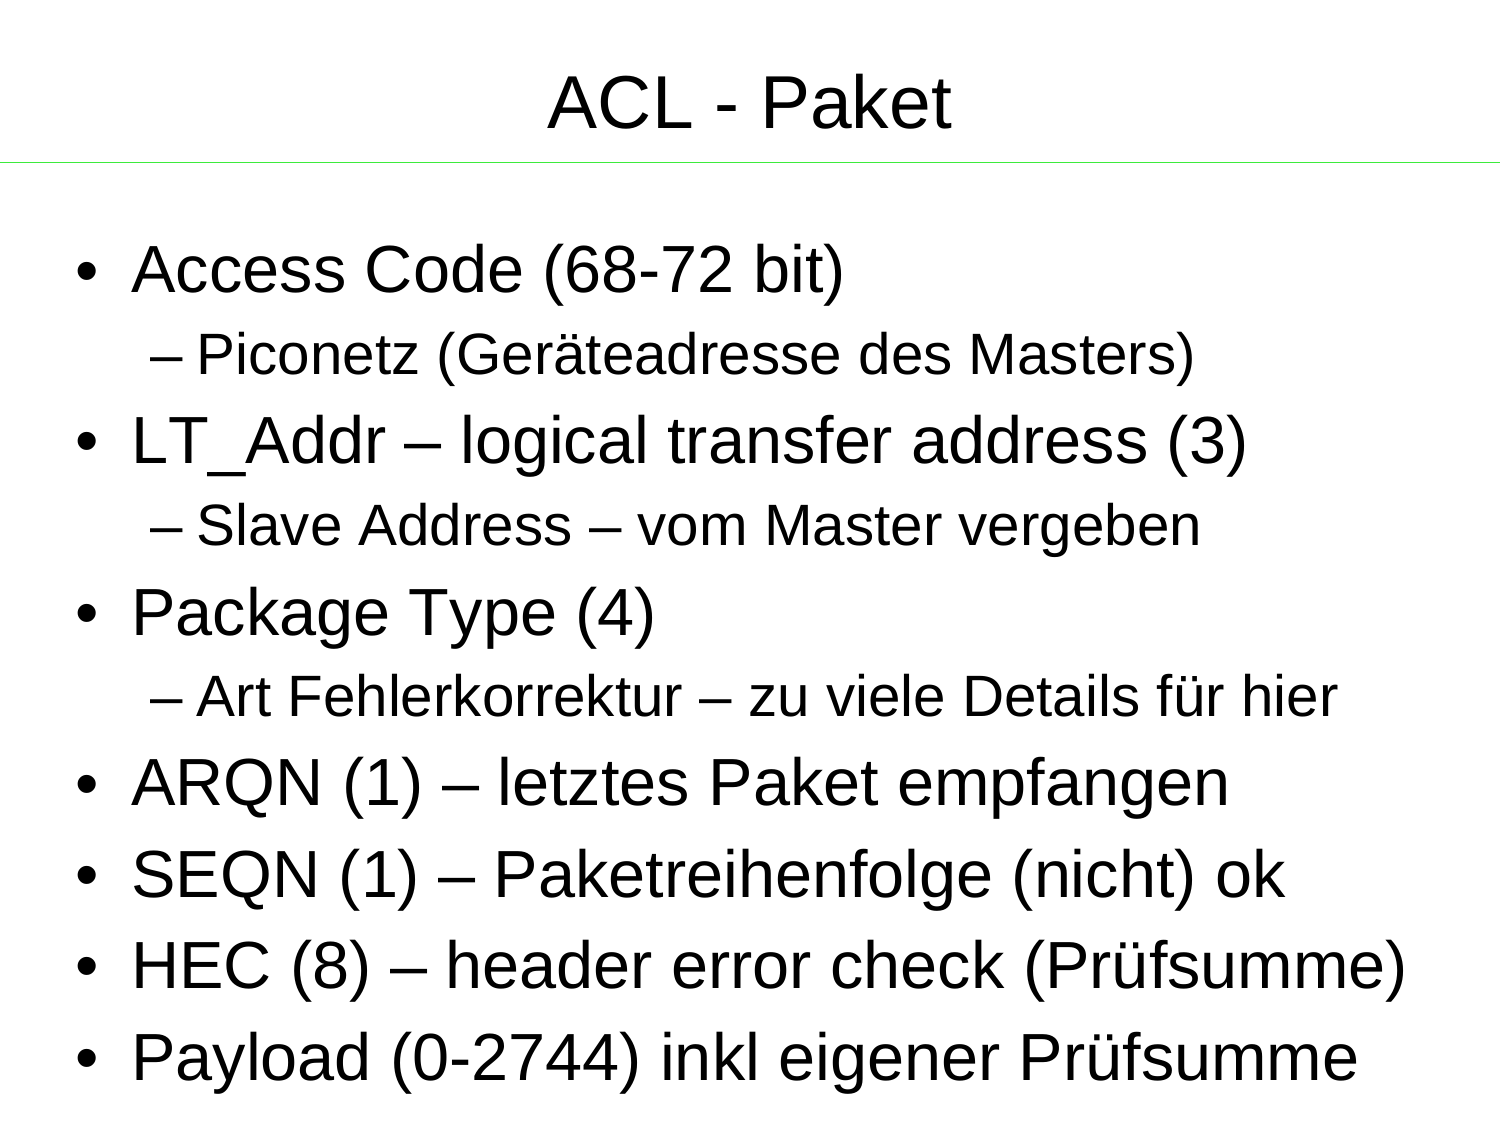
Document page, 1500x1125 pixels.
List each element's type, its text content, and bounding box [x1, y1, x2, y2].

title ACL - Paket [75, 49, 1426, 156]
list Access Code (68-72 bit) Piconetz (Geräteadresse des Masters) LT_Addr – logical transfer address (3) Slave Address – vom Master vergeben Package Type (4) Art Fehlerkorrektur – zu viele Details für hier ARQN (1) – letztes Paket empfangen SEQN (1) – Paketreihenfolge (nicht) ok HEC (8) – header error check (Prüfsumme) Payload (0-2744) inkl eigener Prüfsumme [75, 232, 1426, 1096]
